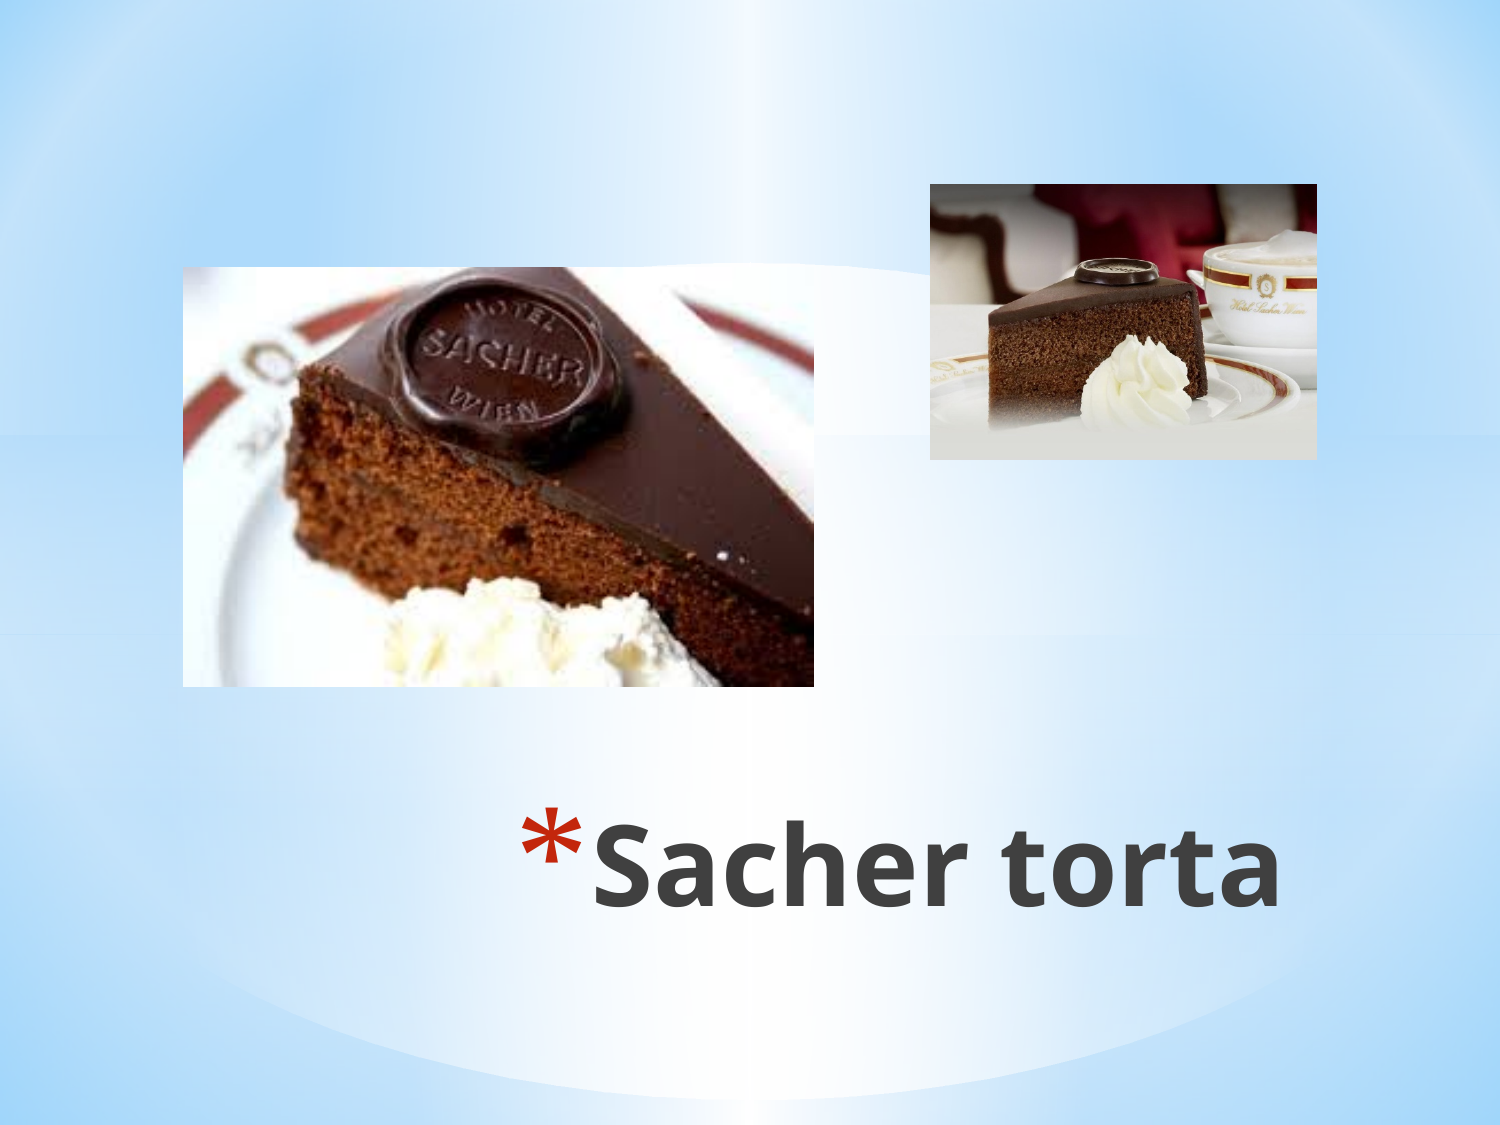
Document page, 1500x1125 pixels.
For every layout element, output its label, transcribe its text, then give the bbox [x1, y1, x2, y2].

picture [183, 267, 814, 687]
picture [930, 184, 1317, 460]
title Sacher torta [123, 786, 1301, 1082]
